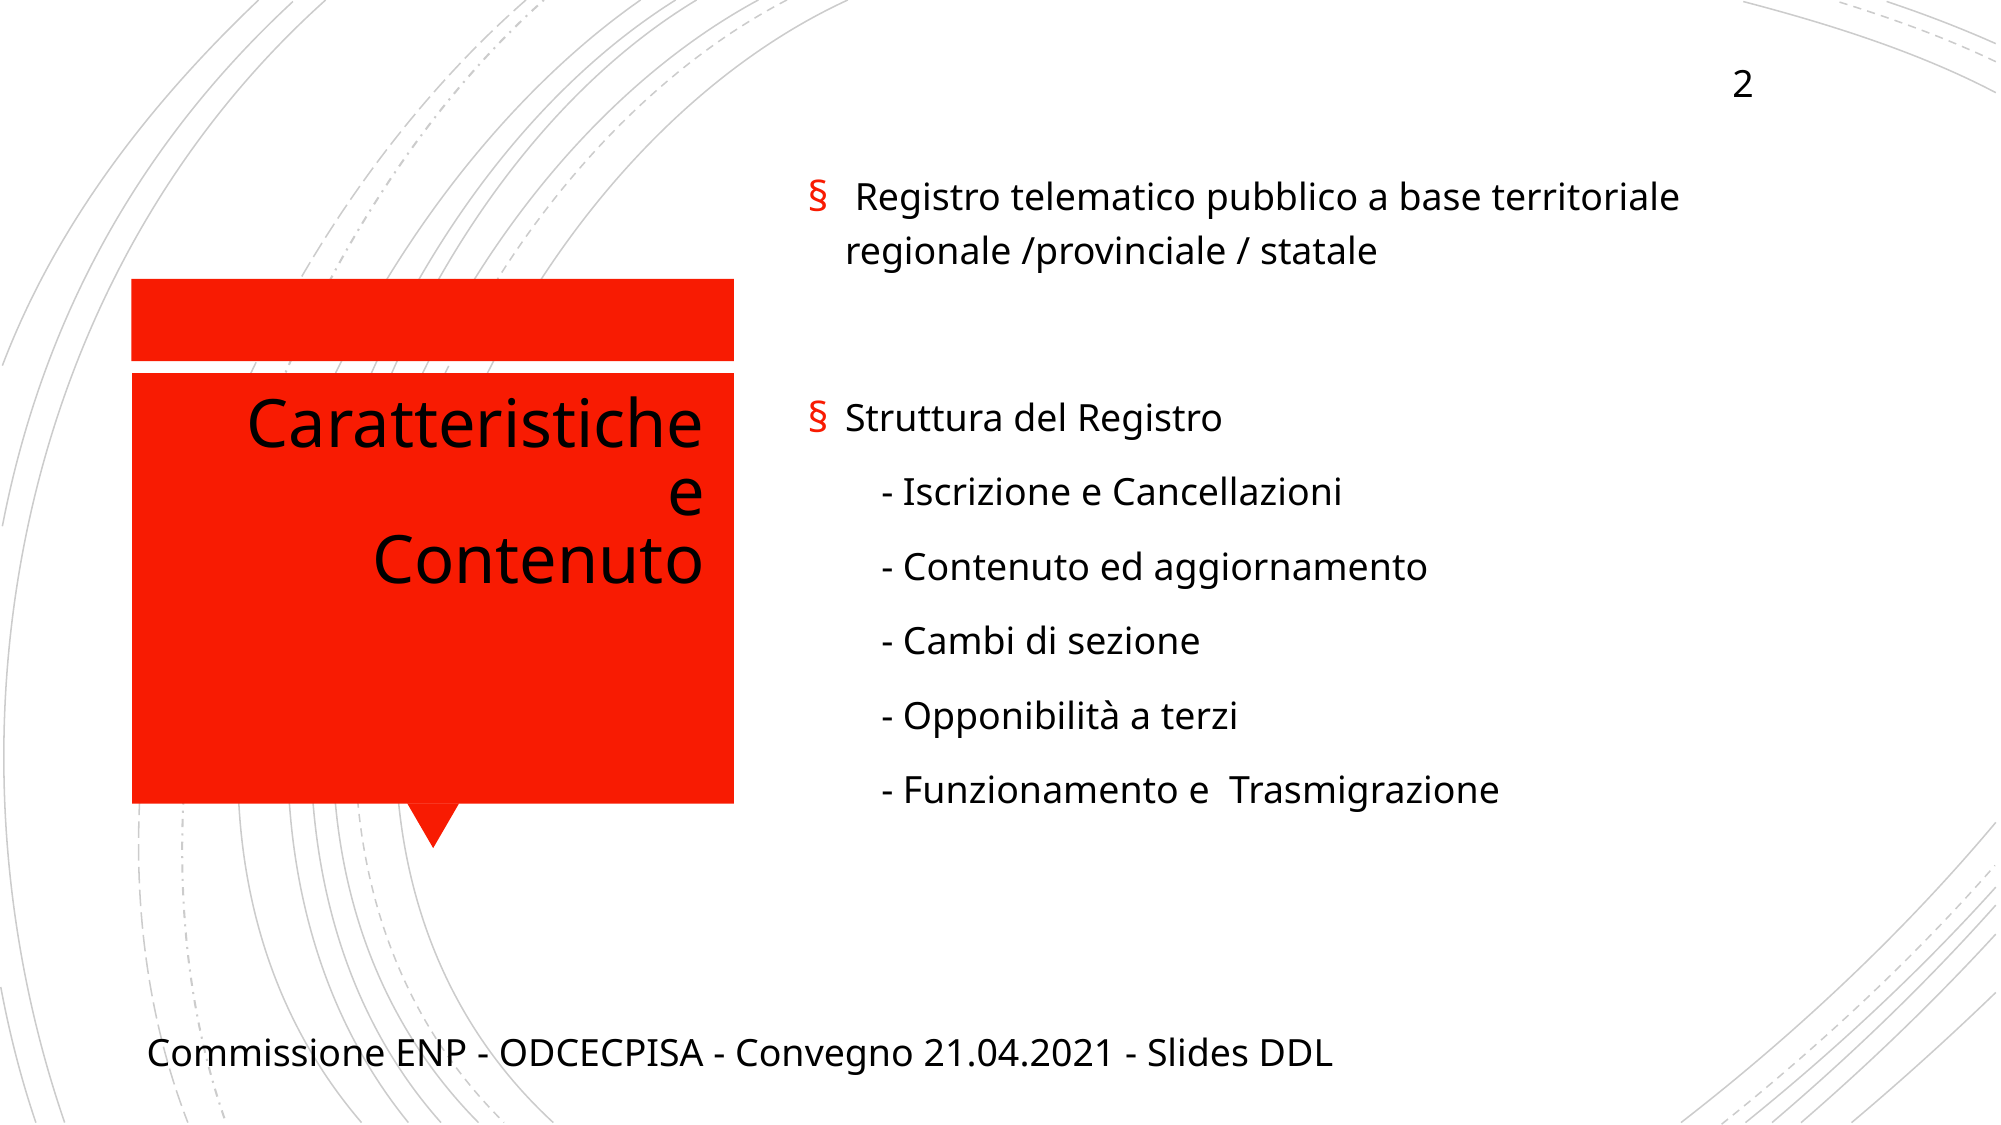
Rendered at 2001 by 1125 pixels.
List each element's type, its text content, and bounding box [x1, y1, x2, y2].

footer Commissione ENP - ODCECPISA - Convegno 21.04.2021 - Slides DDL [131, 1021, 1869, 1074]
slide_number <numero> [1717, 52, 1868, 105]
title Caratteristiche e Contenuto [145, 385, 720, 789]
list Registro telematico pubblico a base territoriale regionale /provinciale / statale Struttura del Registro - Iscrizione e Cancellazioni - Contenuto ed aggiornamento - Cambi di sezione - Opponibilità a terzi - Funzionamento e Trasmigrazione [792, 156, 1824, 1018]
